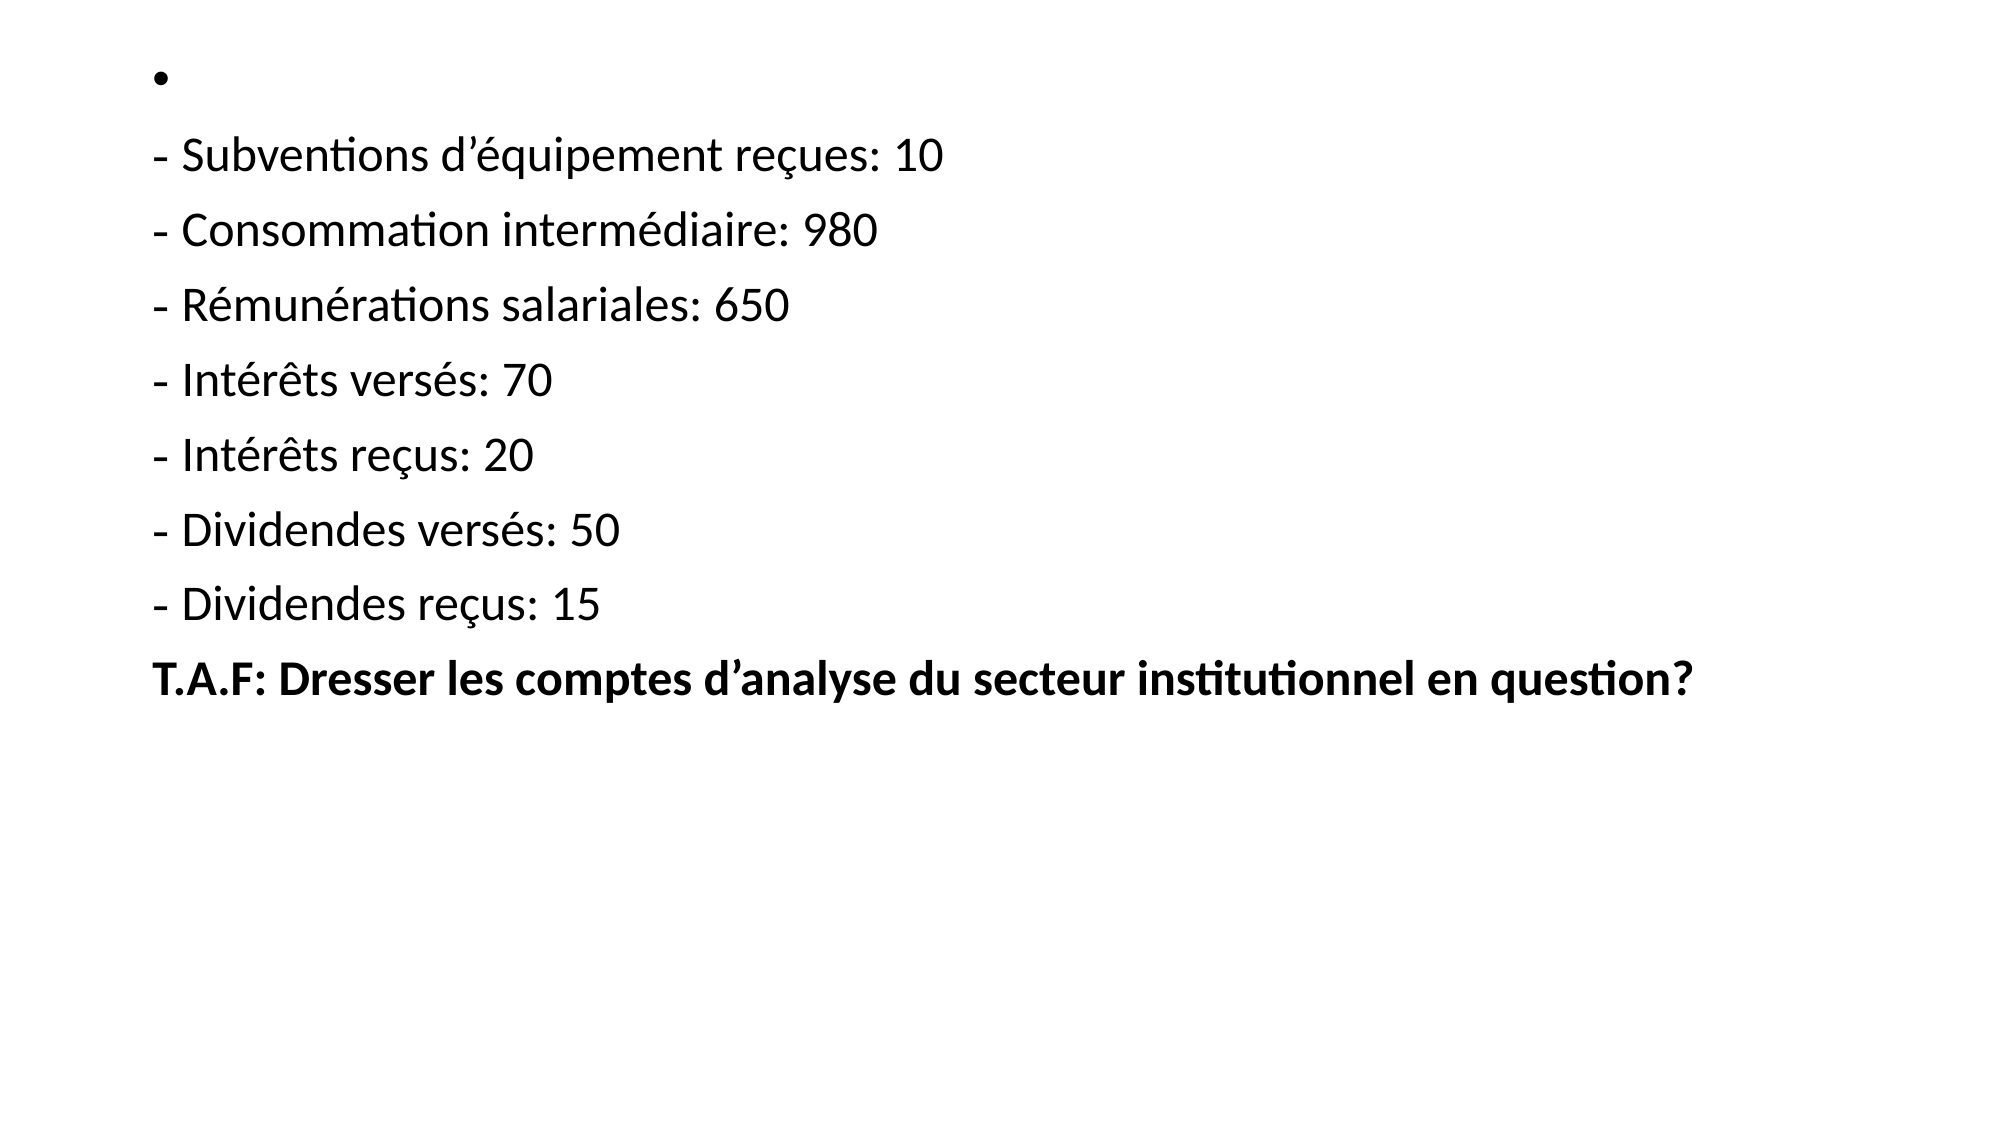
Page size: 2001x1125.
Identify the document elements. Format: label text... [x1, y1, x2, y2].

list - Subventions d’équipement reçues: 10 - Consommation intermédiaire: 980 - Rémunérations salariales: 650 - Intérêts versés: 70 - Intérêts reçus: 20 - Dividendes versés: 50 - Dividendes reçus: 15 T.A.F: Dresser les comptes d’analyse du secteur institutionnel en question? [137, 40, 1863, 1073]
